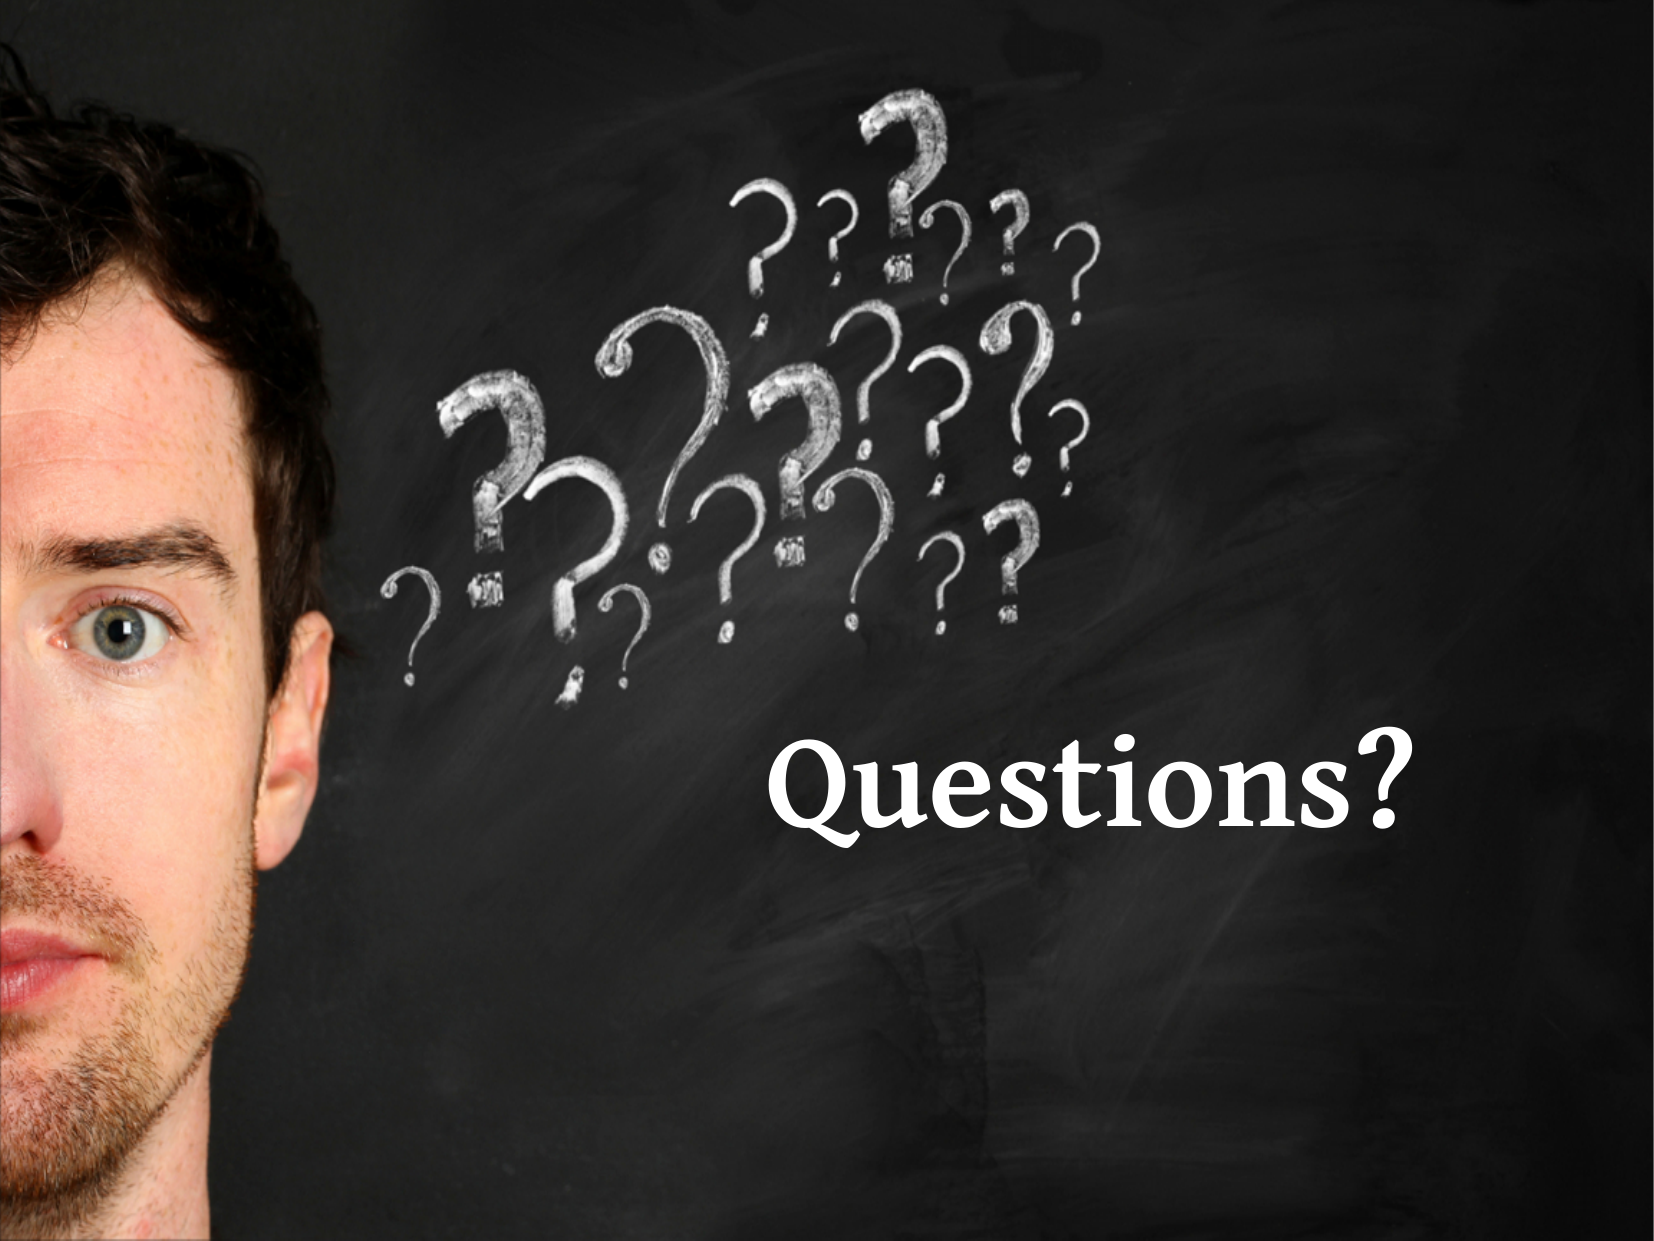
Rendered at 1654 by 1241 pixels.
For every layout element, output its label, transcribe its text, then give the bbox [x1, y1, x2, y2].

picture [0, 0, 1654, 1241]
text_box Questions? [751, 681, 1433, 862]
